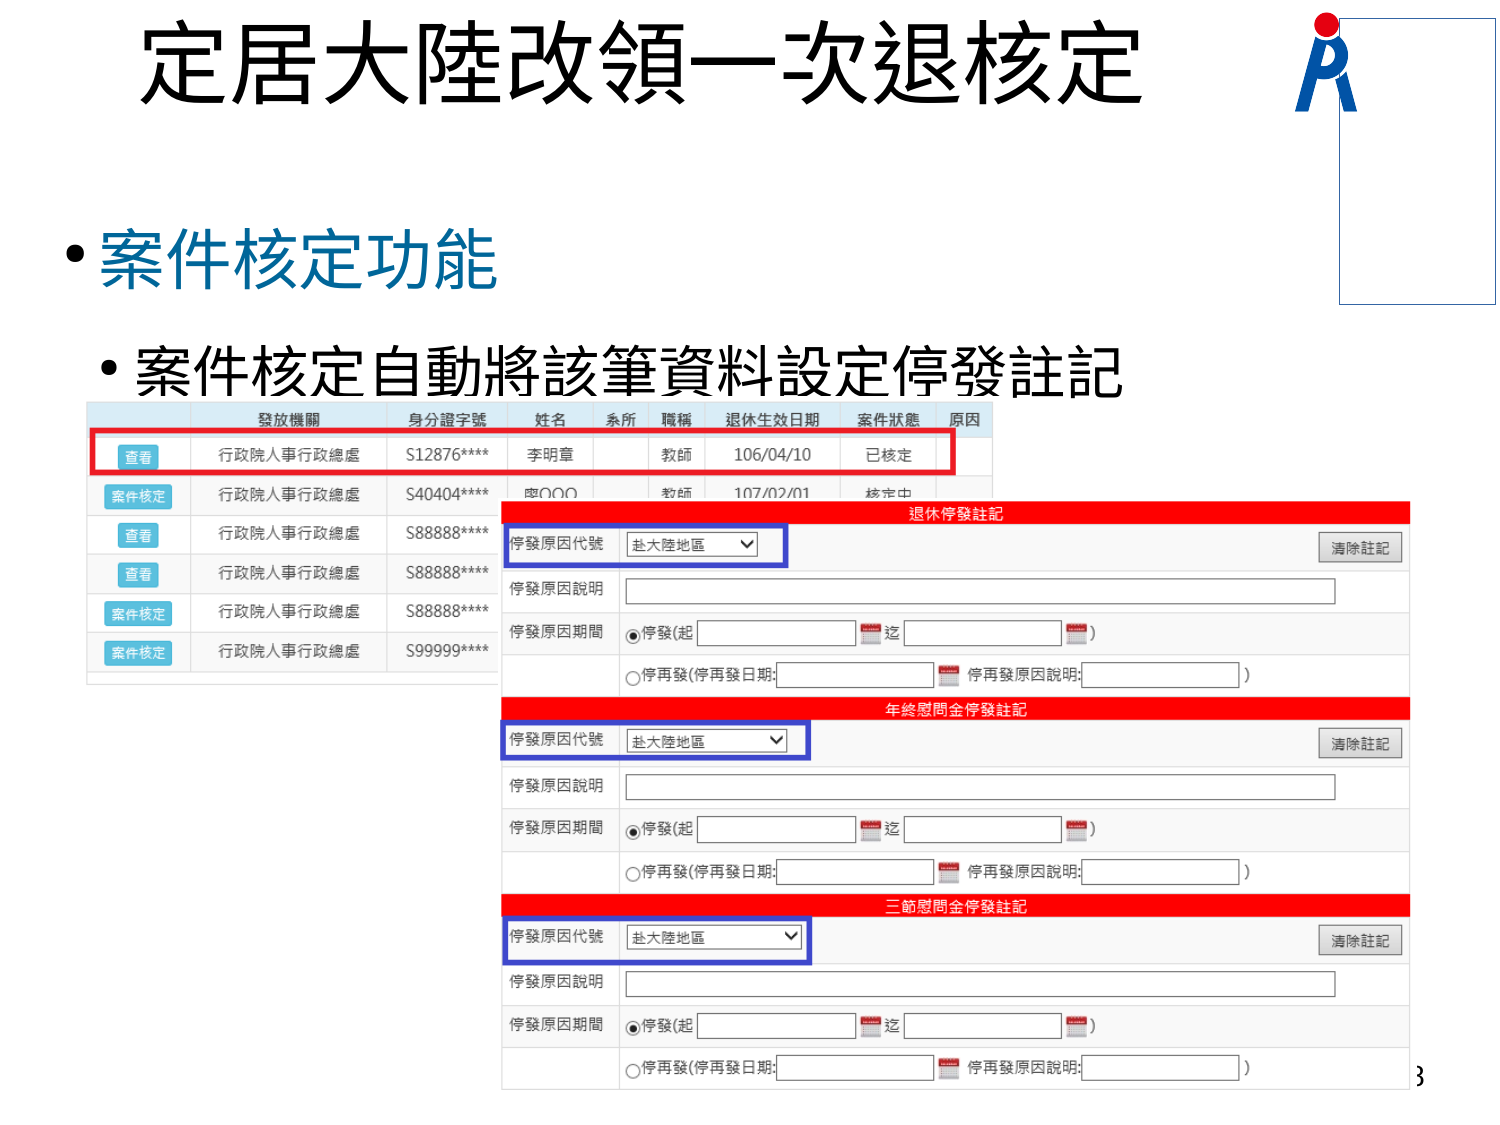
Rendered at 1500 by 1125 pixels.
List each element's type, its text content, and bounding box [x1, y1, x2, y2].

picture [83, 396, 1417, 1090]
picture [1278, 0, 1374, 128]
list 案件核定功能 案件核定自動將該筆資料設定停發註記 [63, 206, 1414, 950]
title 定居大陸改領一次退核定 [59, 2, 1225, 113]
slide_number 48 [1074, 1059, 1425, 1110]
